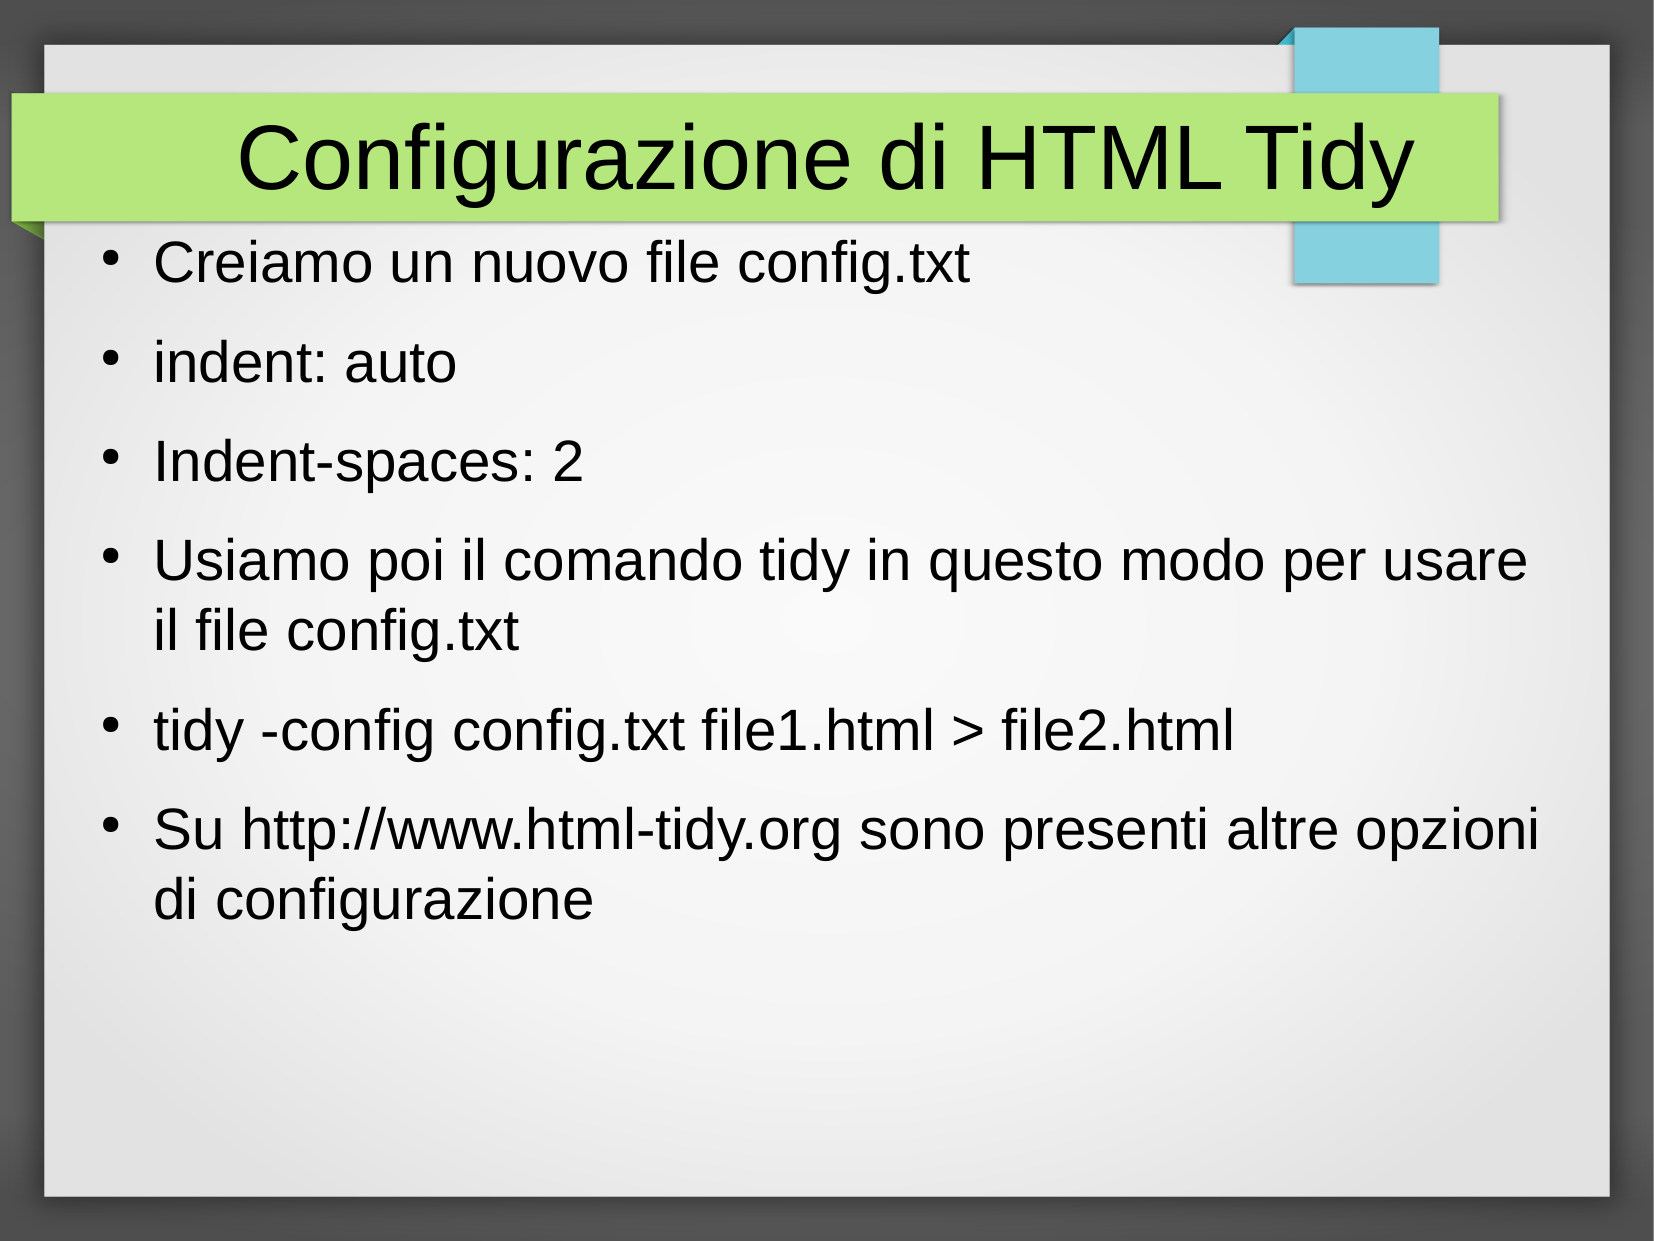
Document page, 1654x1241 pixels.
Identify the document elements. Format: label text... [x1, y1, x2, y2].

picture [0, 0, 1654, 1241]
list Creiamo un nuovo file config.txt indent: auto Indent-spaces: 2 Usiamo poi il comando tidy in questo modo per usare il file config.txt tidy -config config.txt file1.html > file2.html Su http://www.html-tidy.org sono presenti altre opzioni di configurazione [82, 224, 1571, 1146]
title Configurazione di HTML Tidy [82, 49, 1571, 224]
